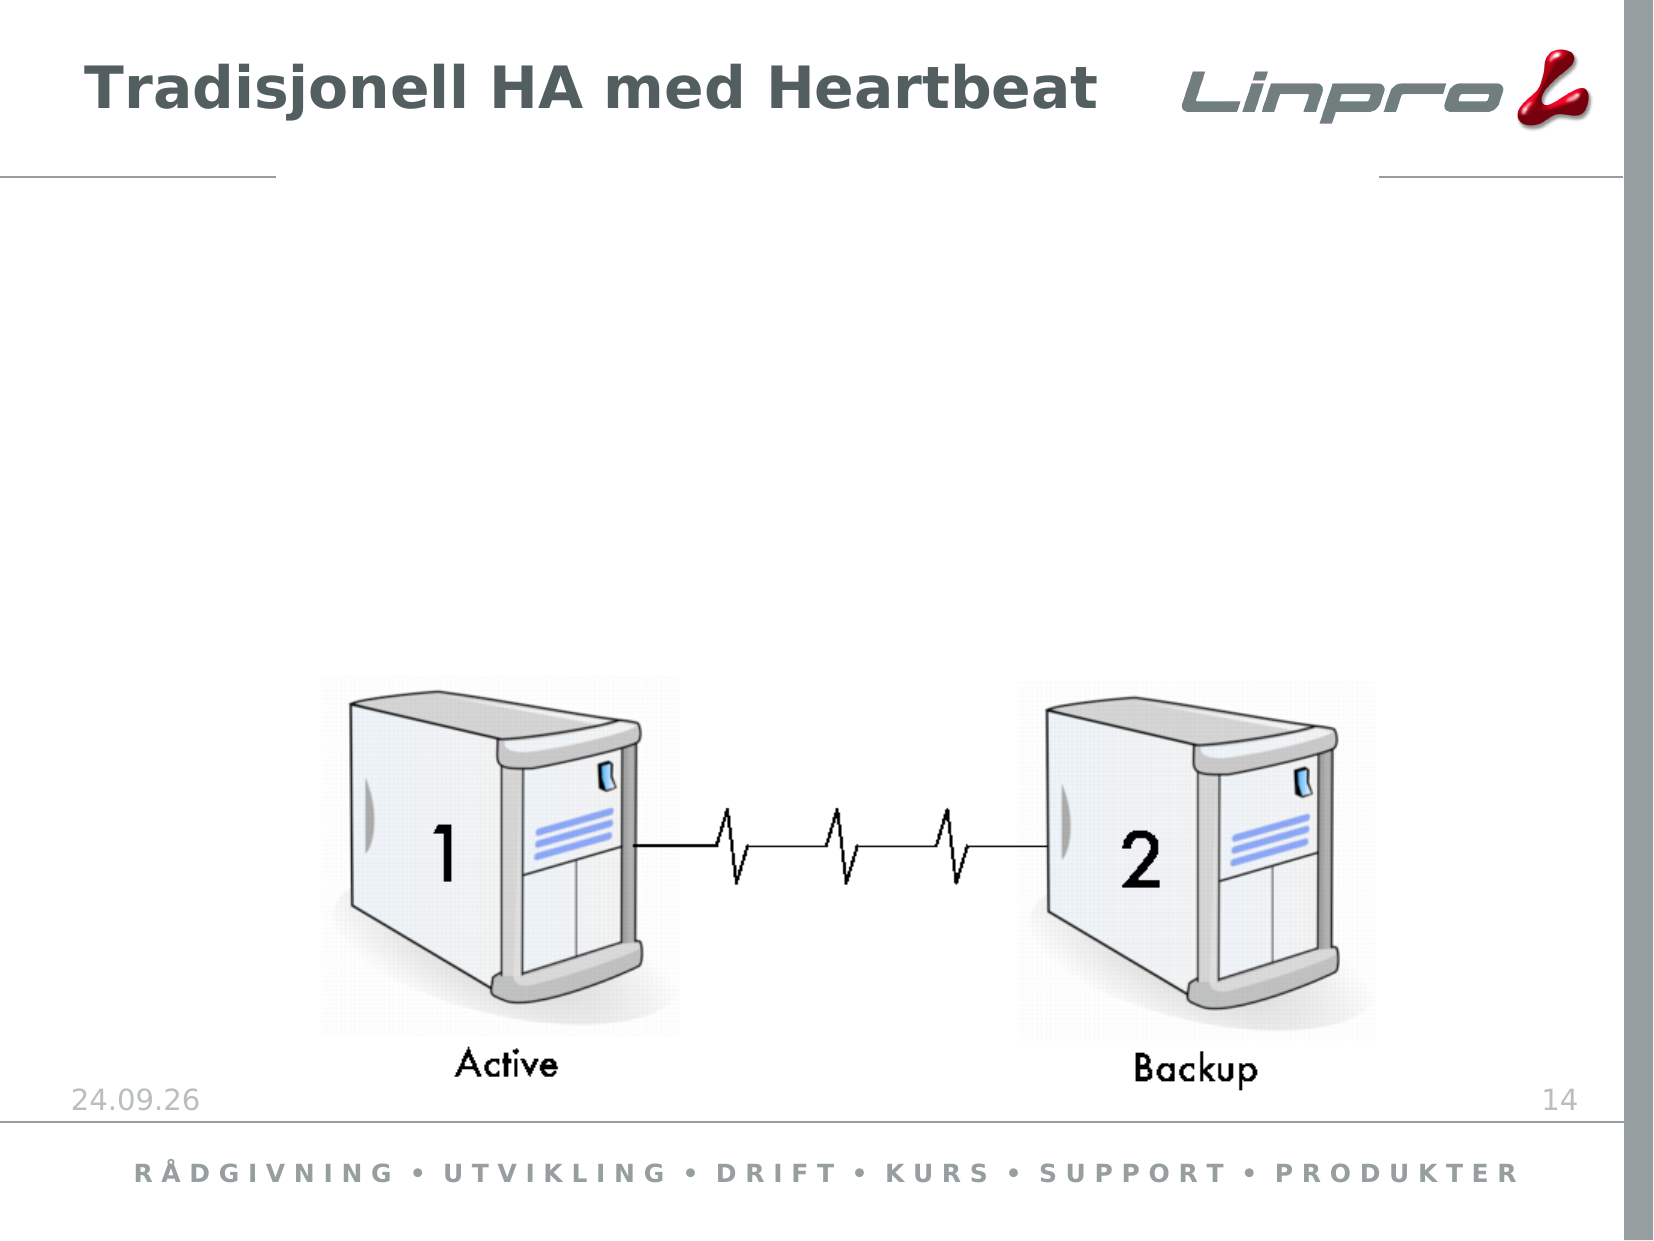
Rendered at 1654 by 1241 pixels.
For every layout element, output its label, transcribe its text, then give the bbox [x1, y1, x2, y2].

title Tradisjonell HA med Heartbeat [84, 49, 1573, 128]
picture [276, 148, 1379, 1095]
picture [1181, 47, 1595, 133]
